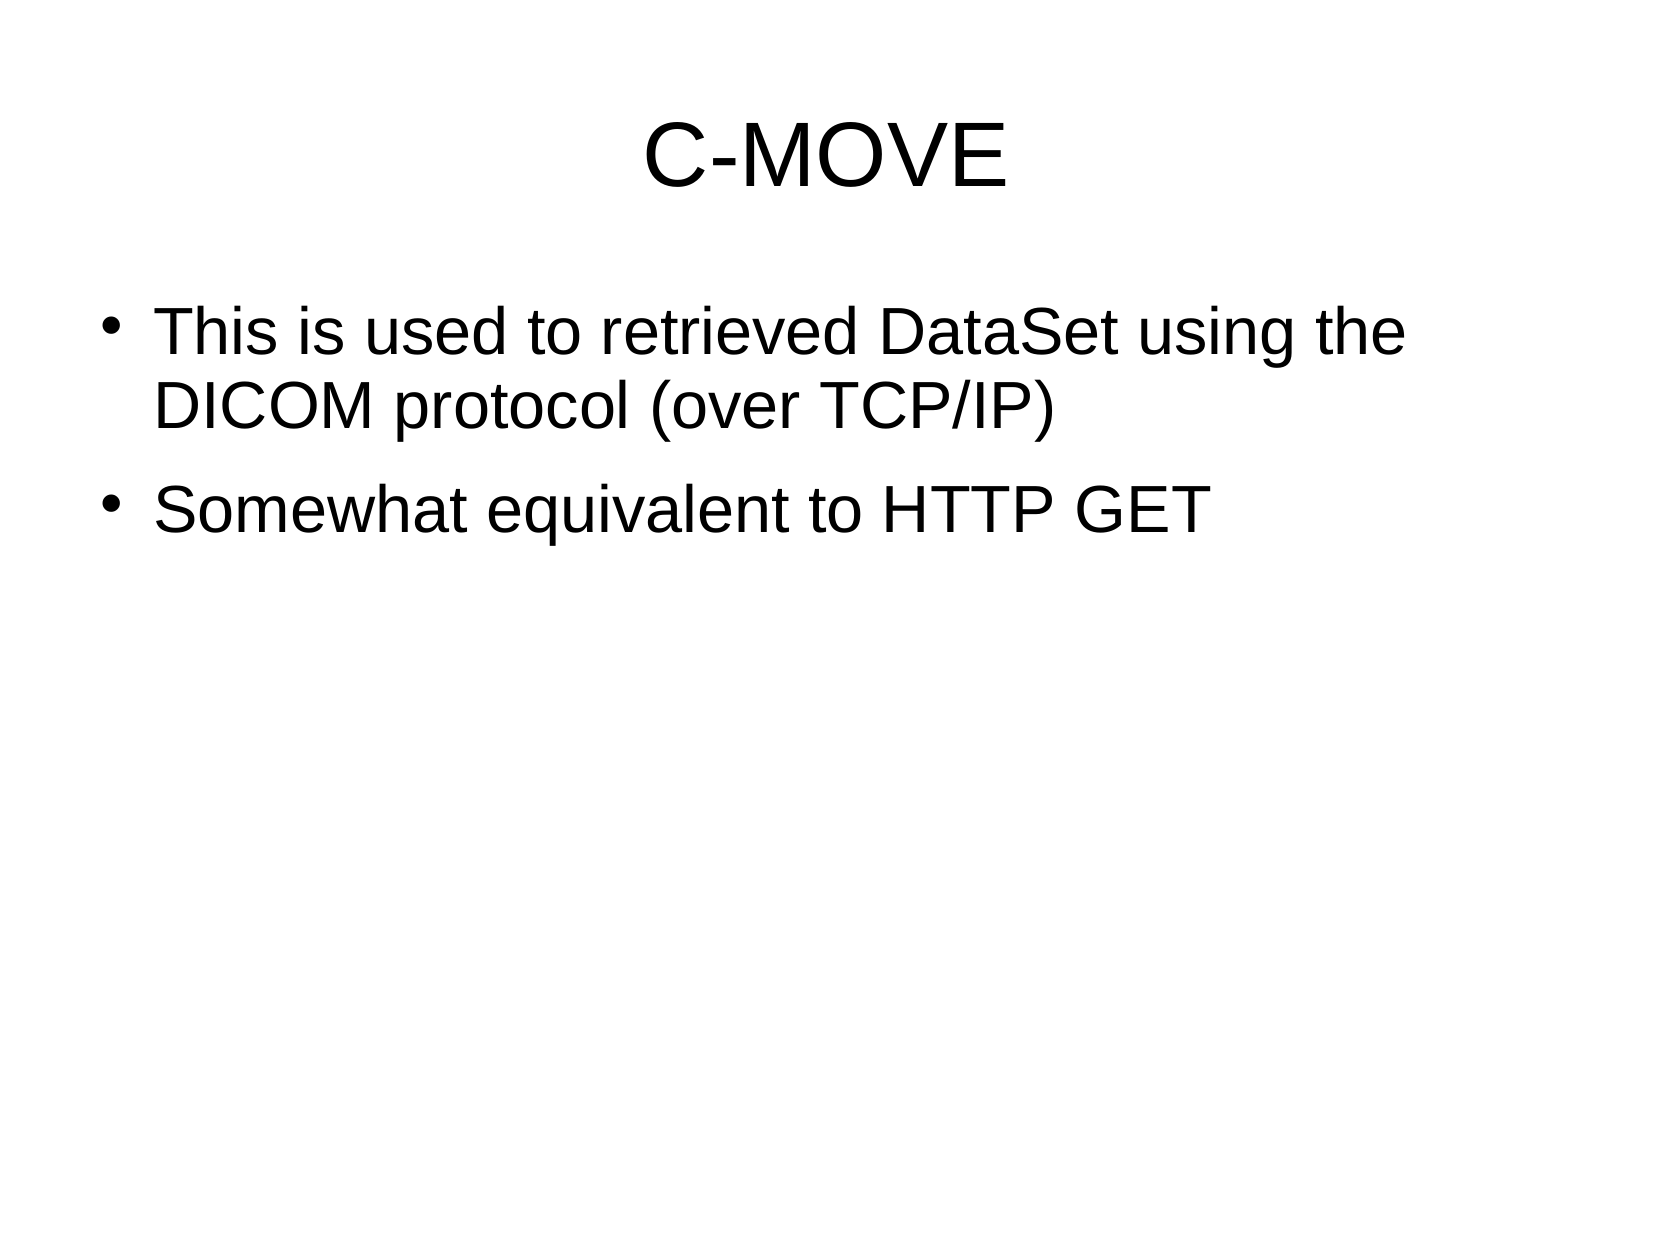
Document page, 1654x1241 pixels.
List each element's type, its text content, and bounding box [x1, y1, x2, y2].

list This is used to retrieved DataSet using the DICOM protocol (over TCP/IP) Somewhat equivalent to HTTP GET [82, 290, 1571, 1109]
title C-MOVE [82, 49, 1571, 257]
